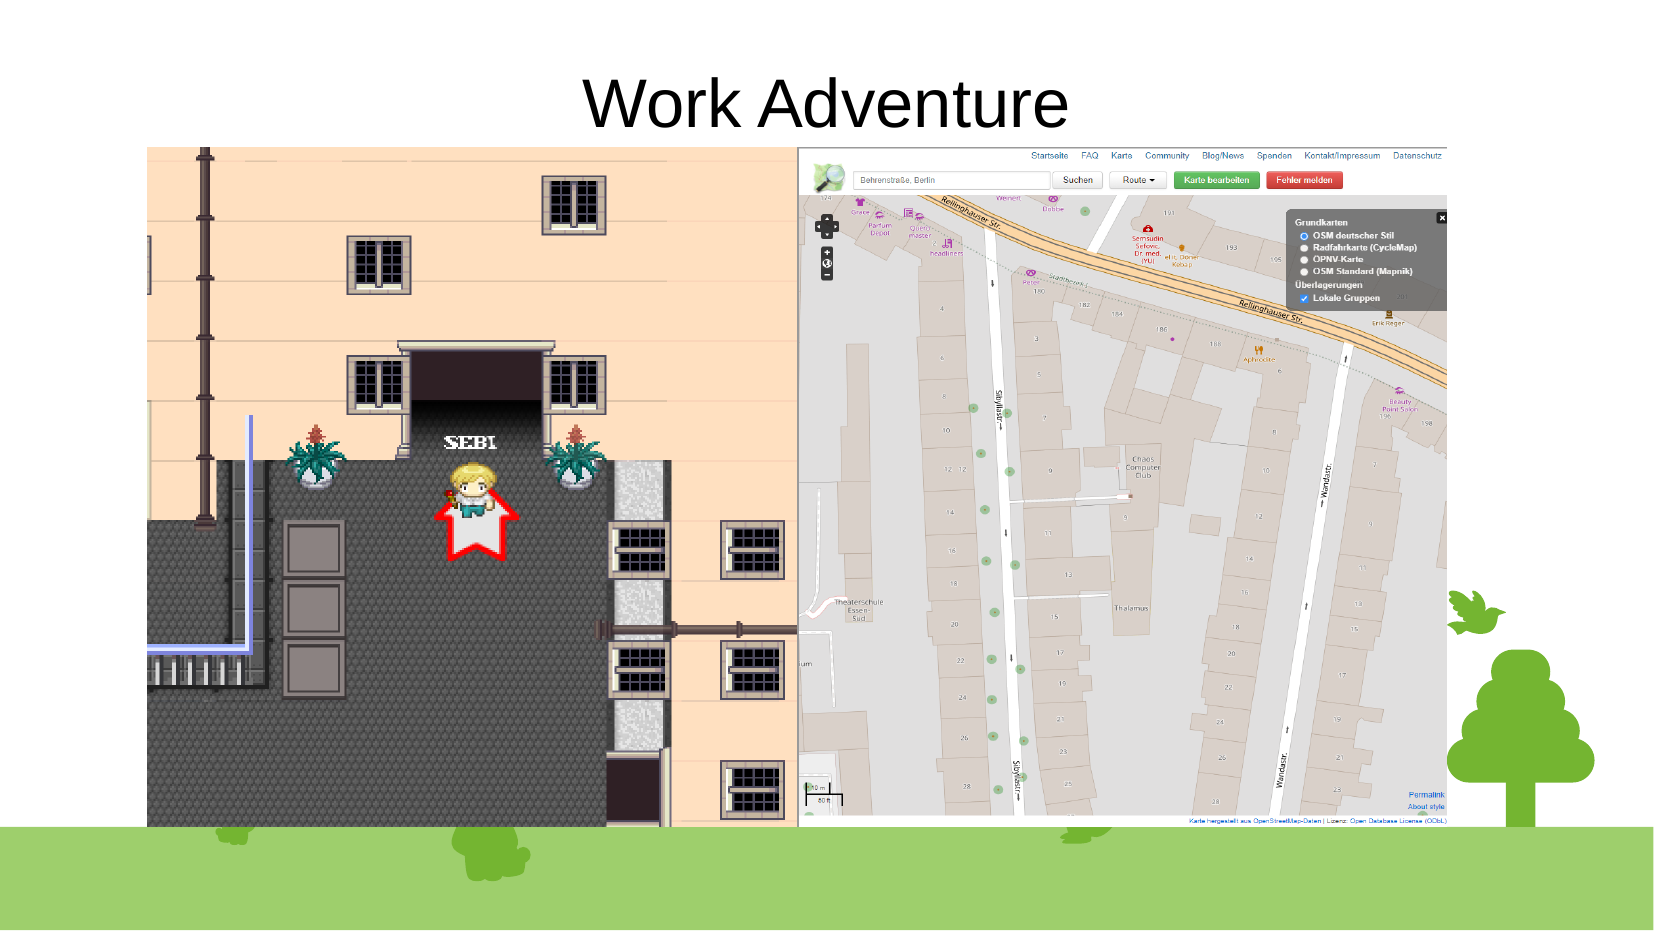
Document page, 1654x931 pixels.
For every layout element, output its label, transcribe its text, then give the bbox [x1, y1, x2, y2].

title Work Adventure [88, 29, 1565, 178]
picture [147, 147, 1447, 827]
